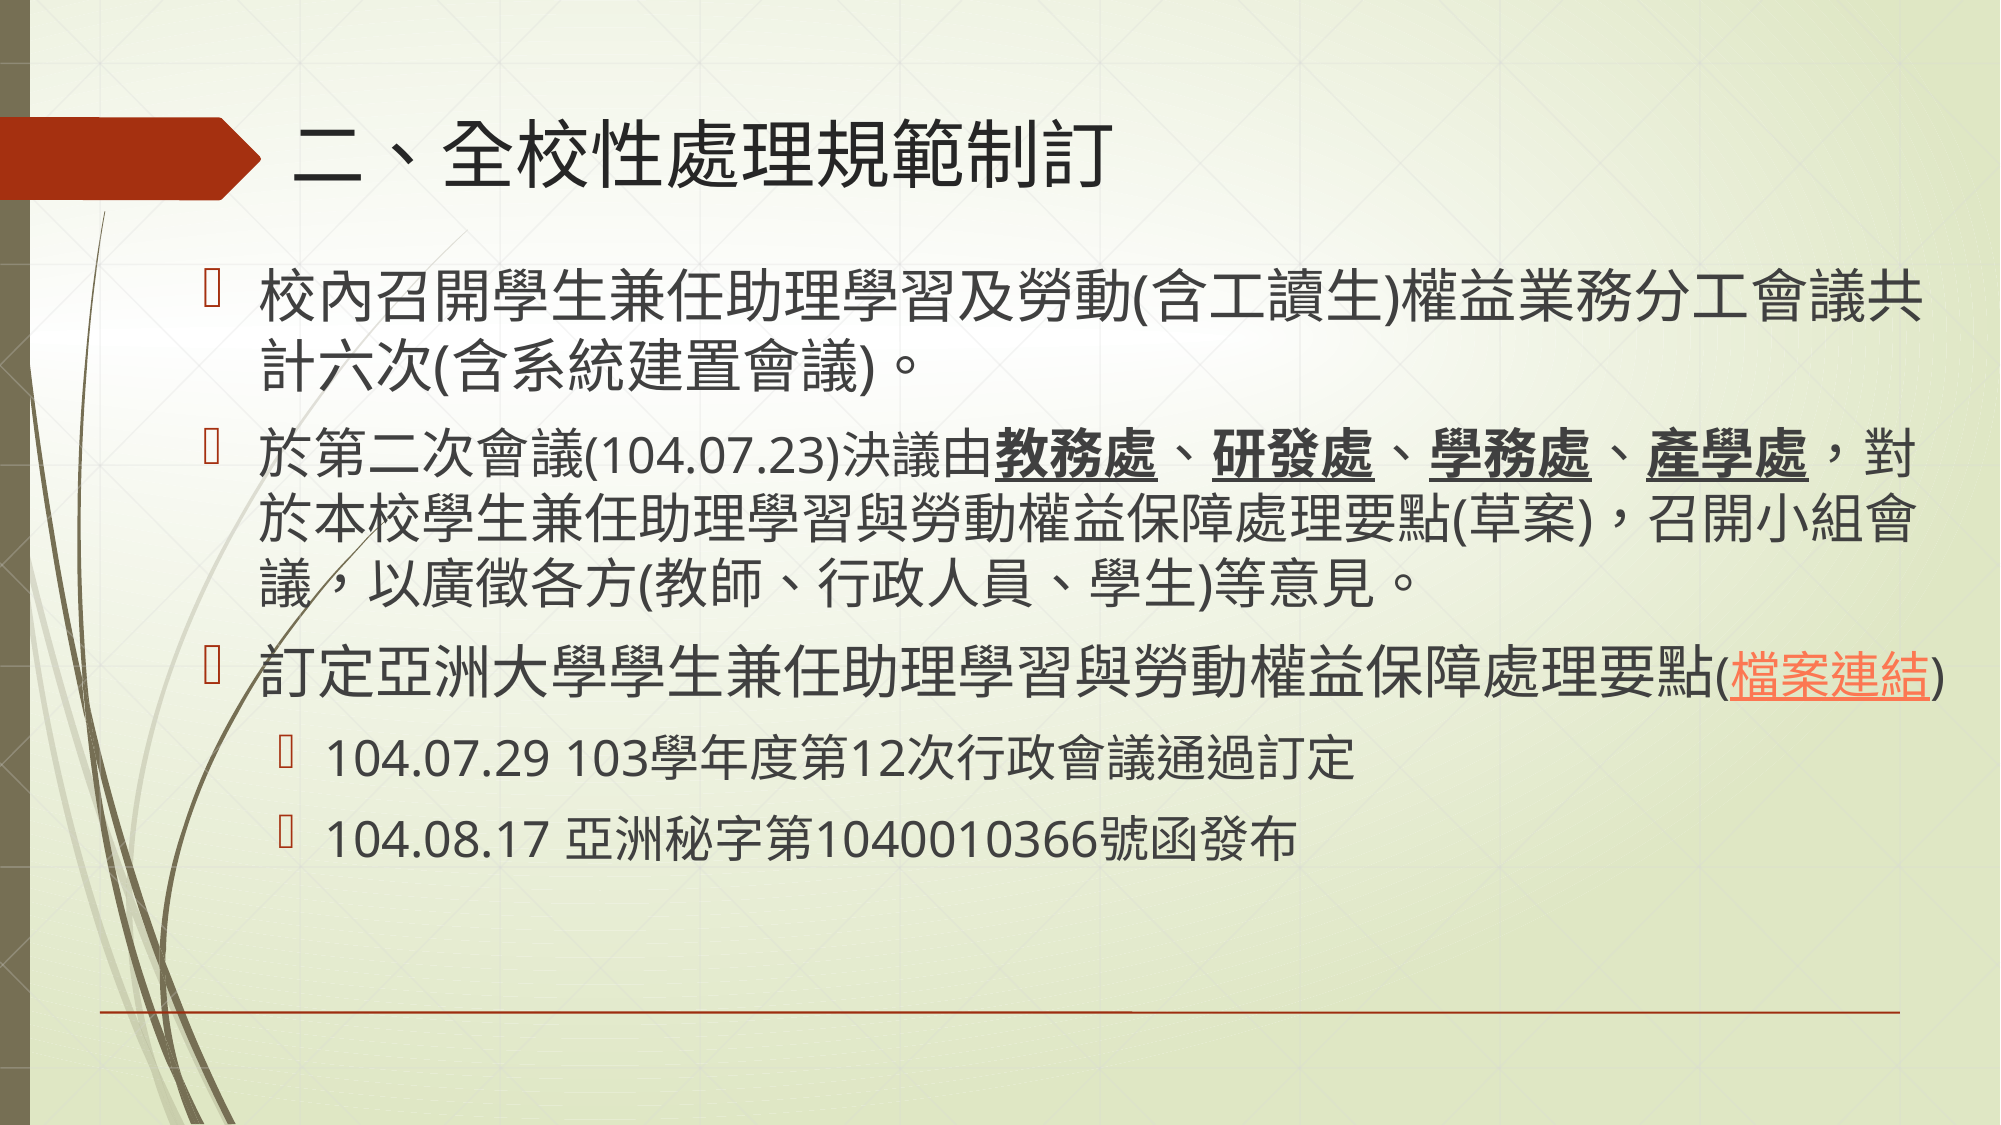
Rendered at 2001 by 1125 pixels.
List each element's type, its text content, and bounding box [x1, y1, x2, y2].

list 校內召開學生兼任助理學習及勞動(含工讀生)權益業務分工會議共計六次(含系統建置會議)。 於第二次會議(104.07.23)決議由教務處、研發處、學務處、產學處，對於本校學生兼任助理學習與勞動權益保障處理要點(草案)，召開小組會議，以廣徵各方(教師、行政人員、學生)等意見。 訂定亞洲大學學生兼任助理學習與勞動權益保障處理要點(檔案連結) 104.07.29 103學年度第12次行政會議通過訂定 104.08.17 亞洲秘字第1040010366號函發布 [187, 251, 1967, 1067]
title 二、全校性處理規範制訂 [275, 99, 1169, 251]
